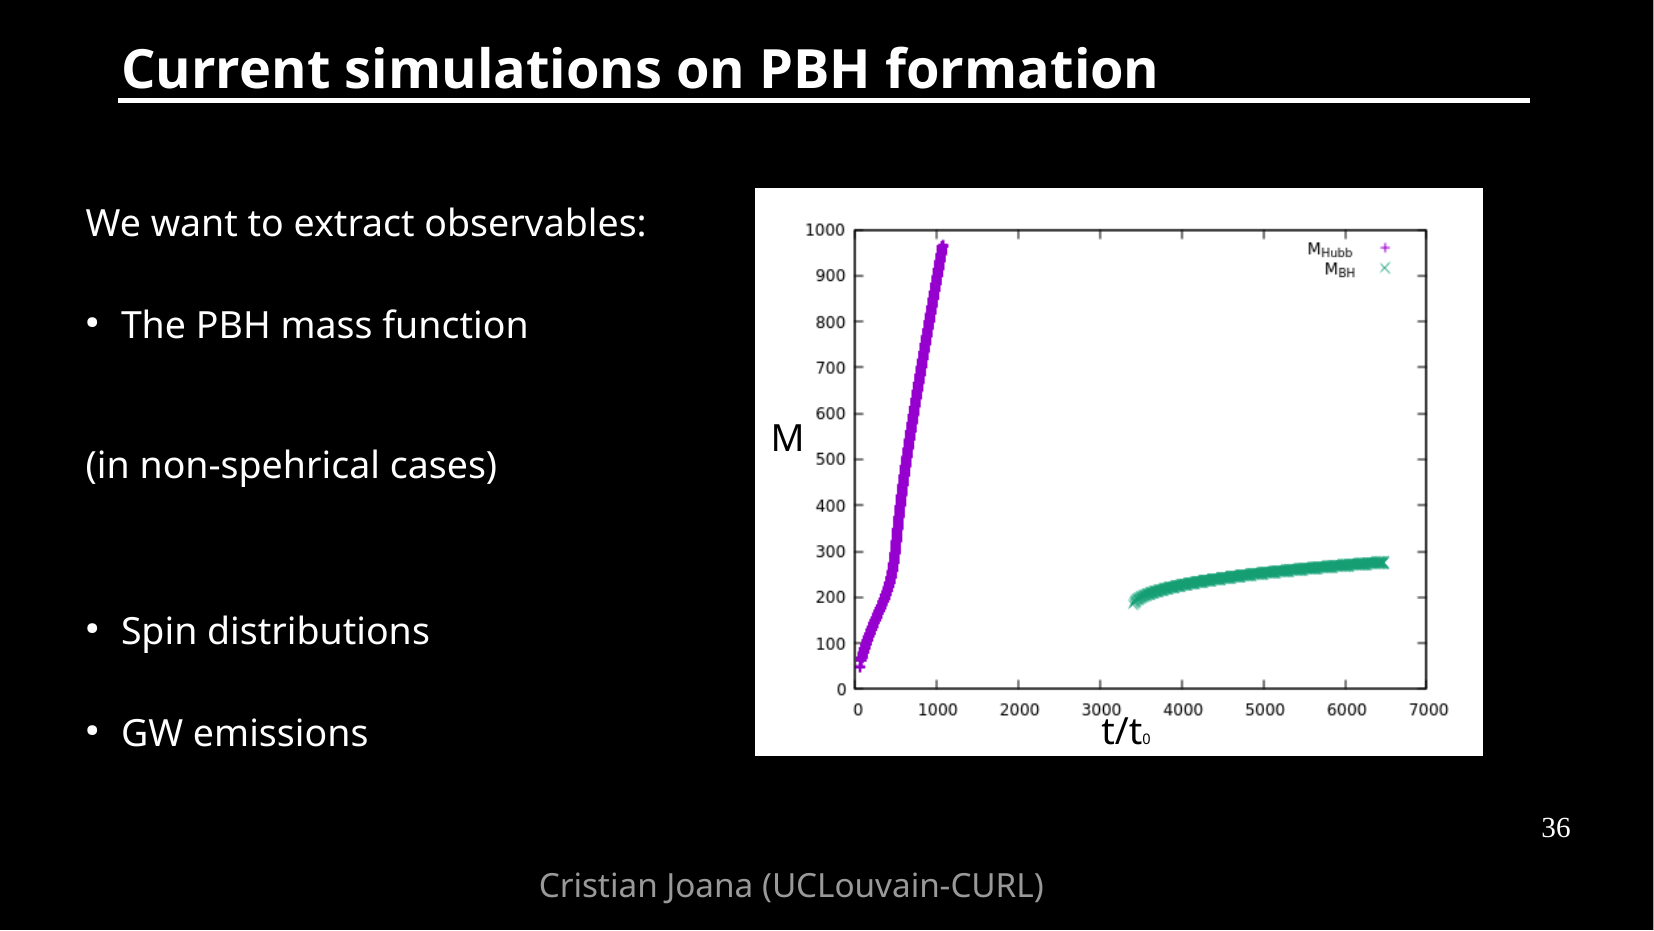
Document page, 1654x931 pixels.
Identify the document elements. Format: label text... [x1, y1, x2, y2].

text_box We want to extract observables: The PBH mass function Spin distributions GW emissions [70, 188, 721, 705]
text_box Current simulations on PBH formation [0, 23, 1654, 107]
text_box Cristian Joana (UCLouvain-CURL) [443, 854, 1141, 907]
text_box t/t0 [1107, 710, 1145, 751]
text_box [755, 188, 1483, 756]
text_box M [769, 416, 806, 458]
text_box (in non-spehrical cases) [70, 431, 626, 572]
picture [785, 209, 1454, 729]
